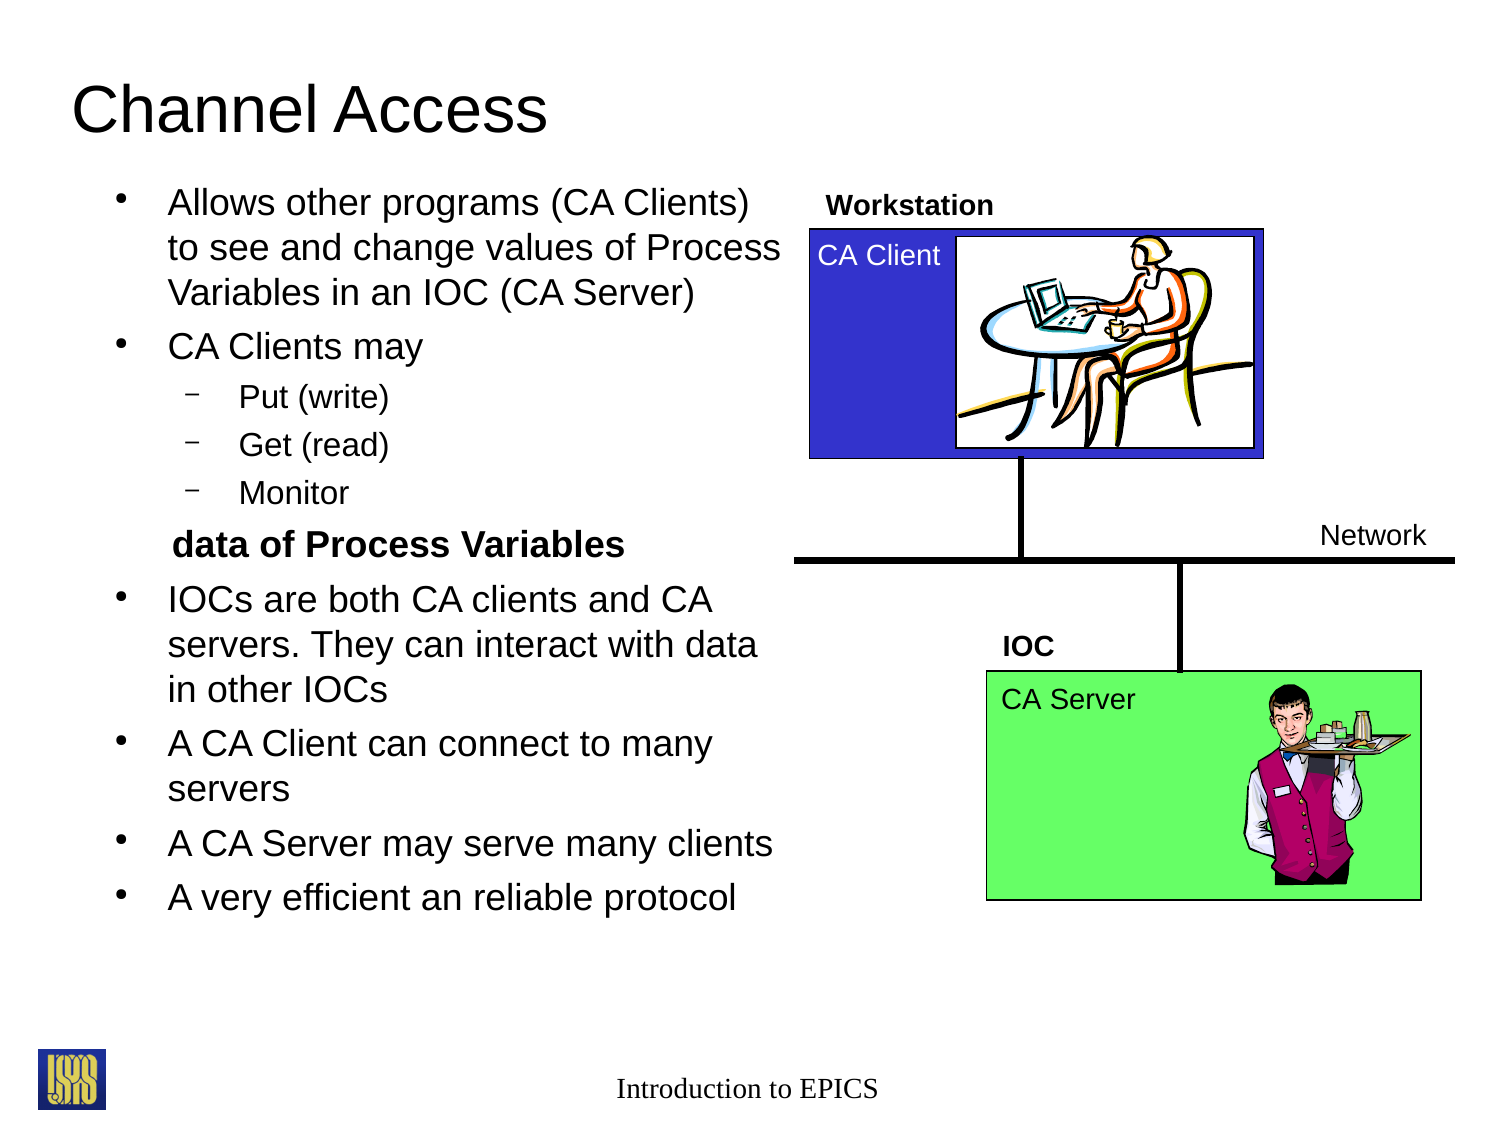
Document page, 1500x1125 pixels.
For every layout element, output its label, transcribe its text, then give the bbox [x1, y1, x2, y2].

text_box CA Client [746, 228, 1012, 280]
picture [1243, 681, 1414, 888]
text_box Workstation [754, 178, 1066, 230]
picture [38, 1049, 106, 1110]
text_box [986, 670, 1421, 900]
text_box [809, 229, 1264, 459]
title Channel Access [21, 65, 1459, 154]
text_box CA Server [930, 672, 1208, 724]
picture [956, 234, 1254, 449]
text_box IOC [931, 619, 1126, 670]
list Allows other programs (CA Clients) to see and change values of Process Variables in an IOC (CA Server) CA Clients may Put (write) Get (read) Monitor data of Process Variables IOCs are both CA clients and CA servers. They can interact with data in other IOCs A CA Client can connect to many servers A CA Server may serve many clients A very efficient an reliable protocol [82, 169, 798, 1013]
text_box Network [1248, 509, 1499, 560]
